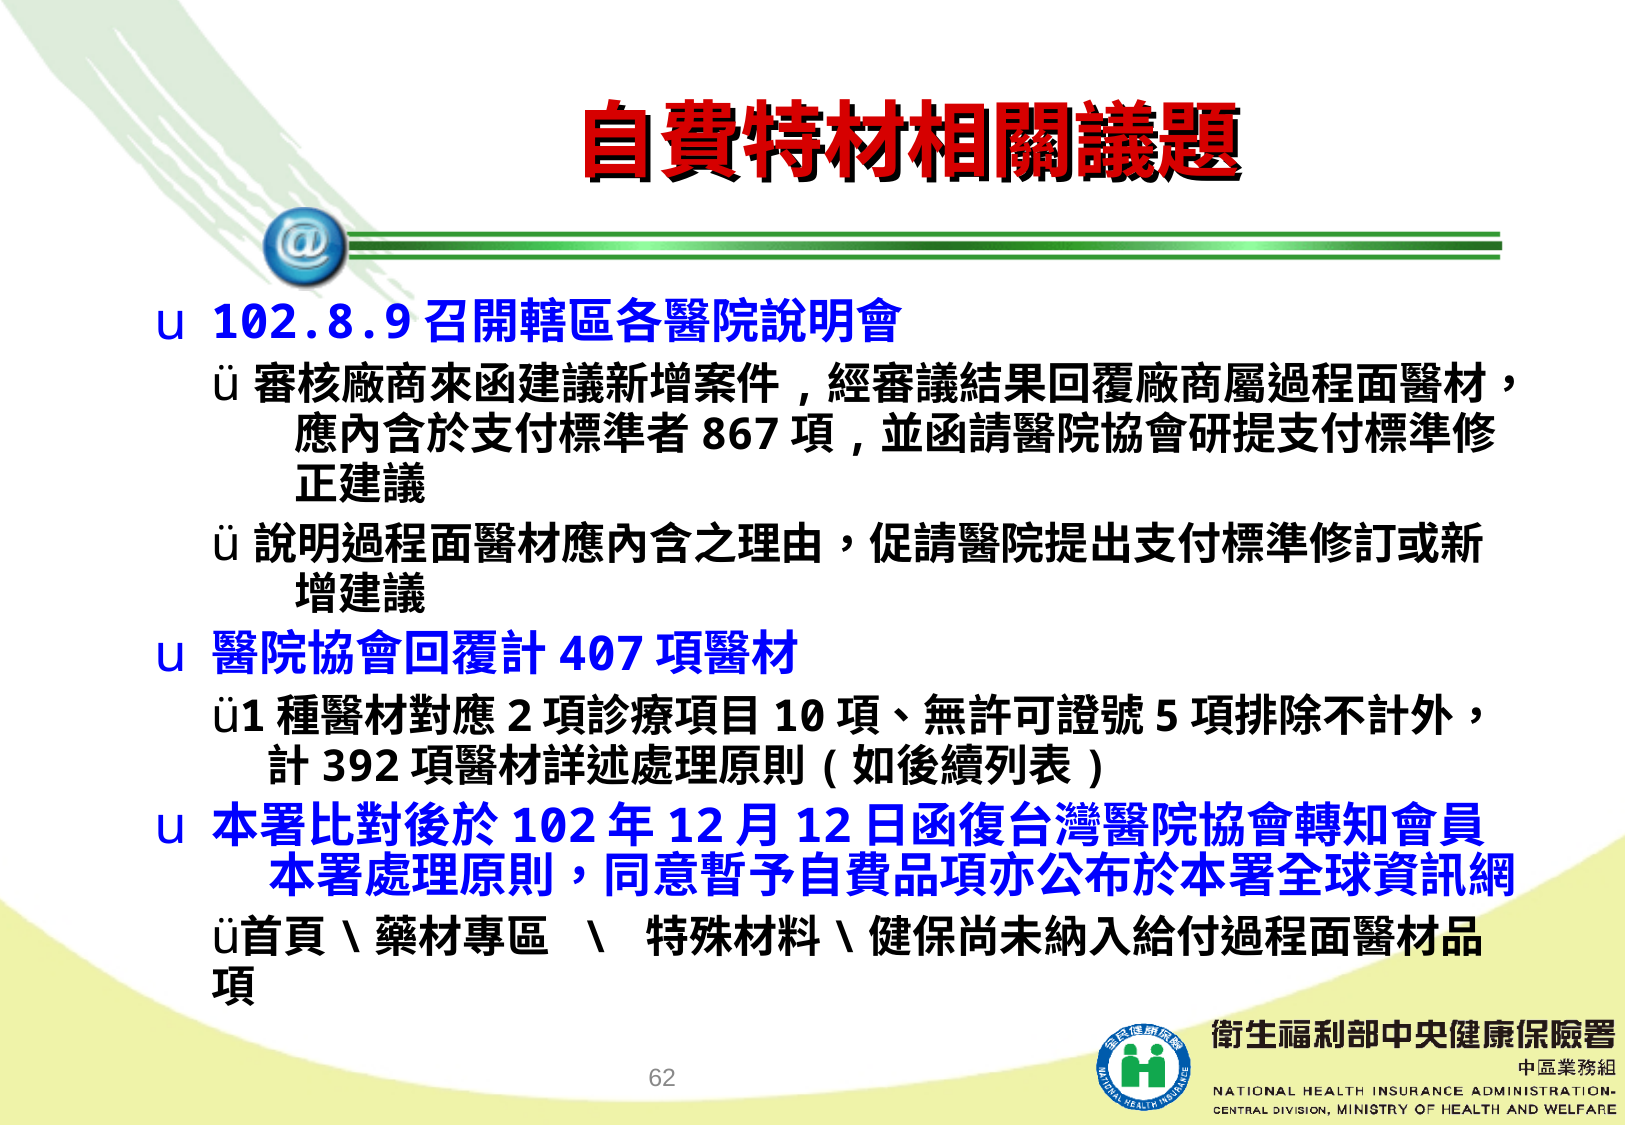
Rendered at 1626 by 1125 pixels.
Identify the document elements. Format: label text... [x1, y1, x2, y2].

list 102.8.9召開轄區各醫院說明會 審核廠商來函建議新增案件,經審議結果回覆廠商屬過程面醫材，應內含於支付標準者867項,並函請醫院協會研提支付標準修正建議 說明過程面醫材應內含之理由，促請醫院提出支付標準修訂或新增建議 醫院協會回覆計407項醫材 1種醫材對應2項診療項目10項、無許可證號5項排除不計外，計392項醫材詳述處理原則(如後續列表) 本署比對後於102年12月12日函復台灣醫院協會轉知會員本署處理原則，同意暫予自費品項亦公布於本署全球資訊網 首頁\藥材專區 \ 特殊材料\健保尚未納入給付過程面醫材品項 [139, 290, 1534, 1047]
text_box [633, 1046, 1013, 1107]
text_box 自費特材相關議題 [304, 66, 1510, 209]
